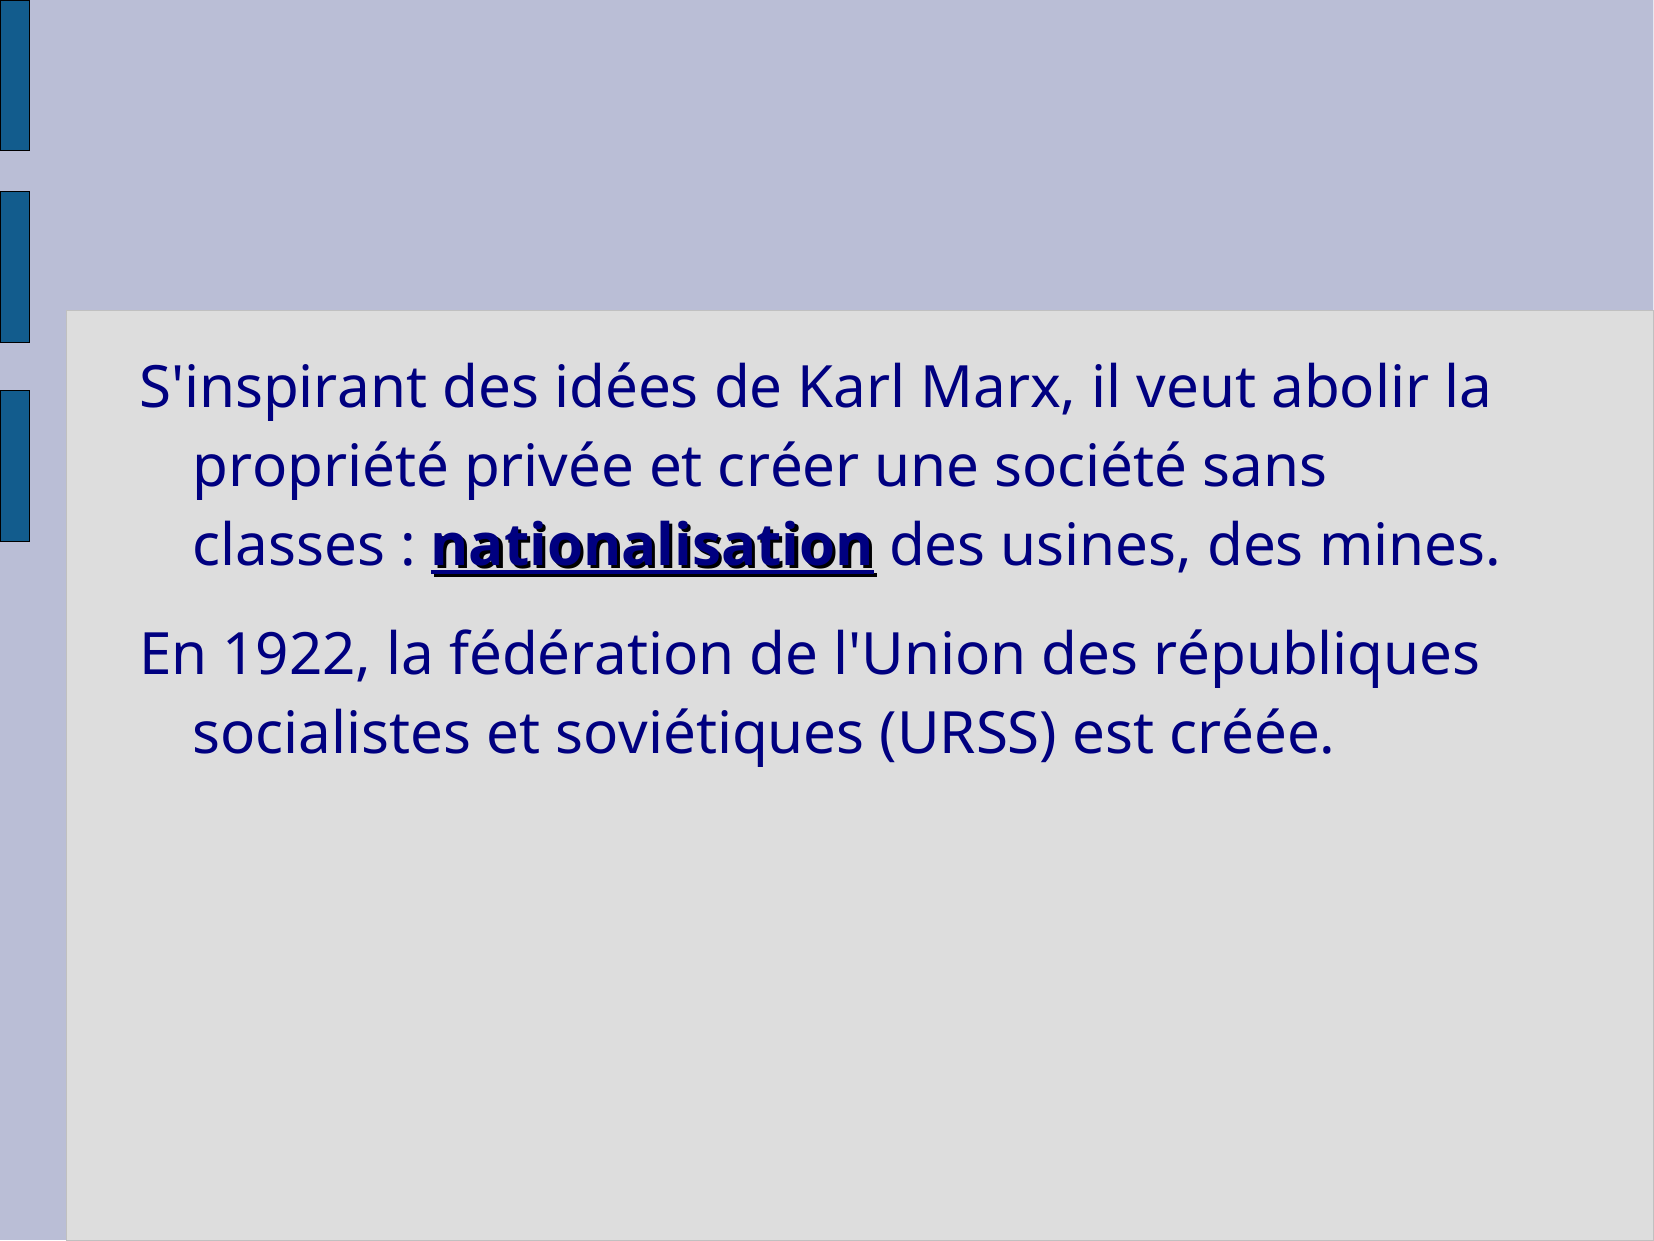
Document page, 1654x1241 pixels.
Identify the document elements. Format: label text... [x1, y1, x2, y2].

list S'inspirant des idées de Karl Marx, il veut abolir la propriété privée et créer une société sans classes : nationalisation des usines, des mines. En 1922, la fédération de l'Union des républiques socialistes et soviétiques (URSS) est créée. [121, 344, 1534, 1127]
